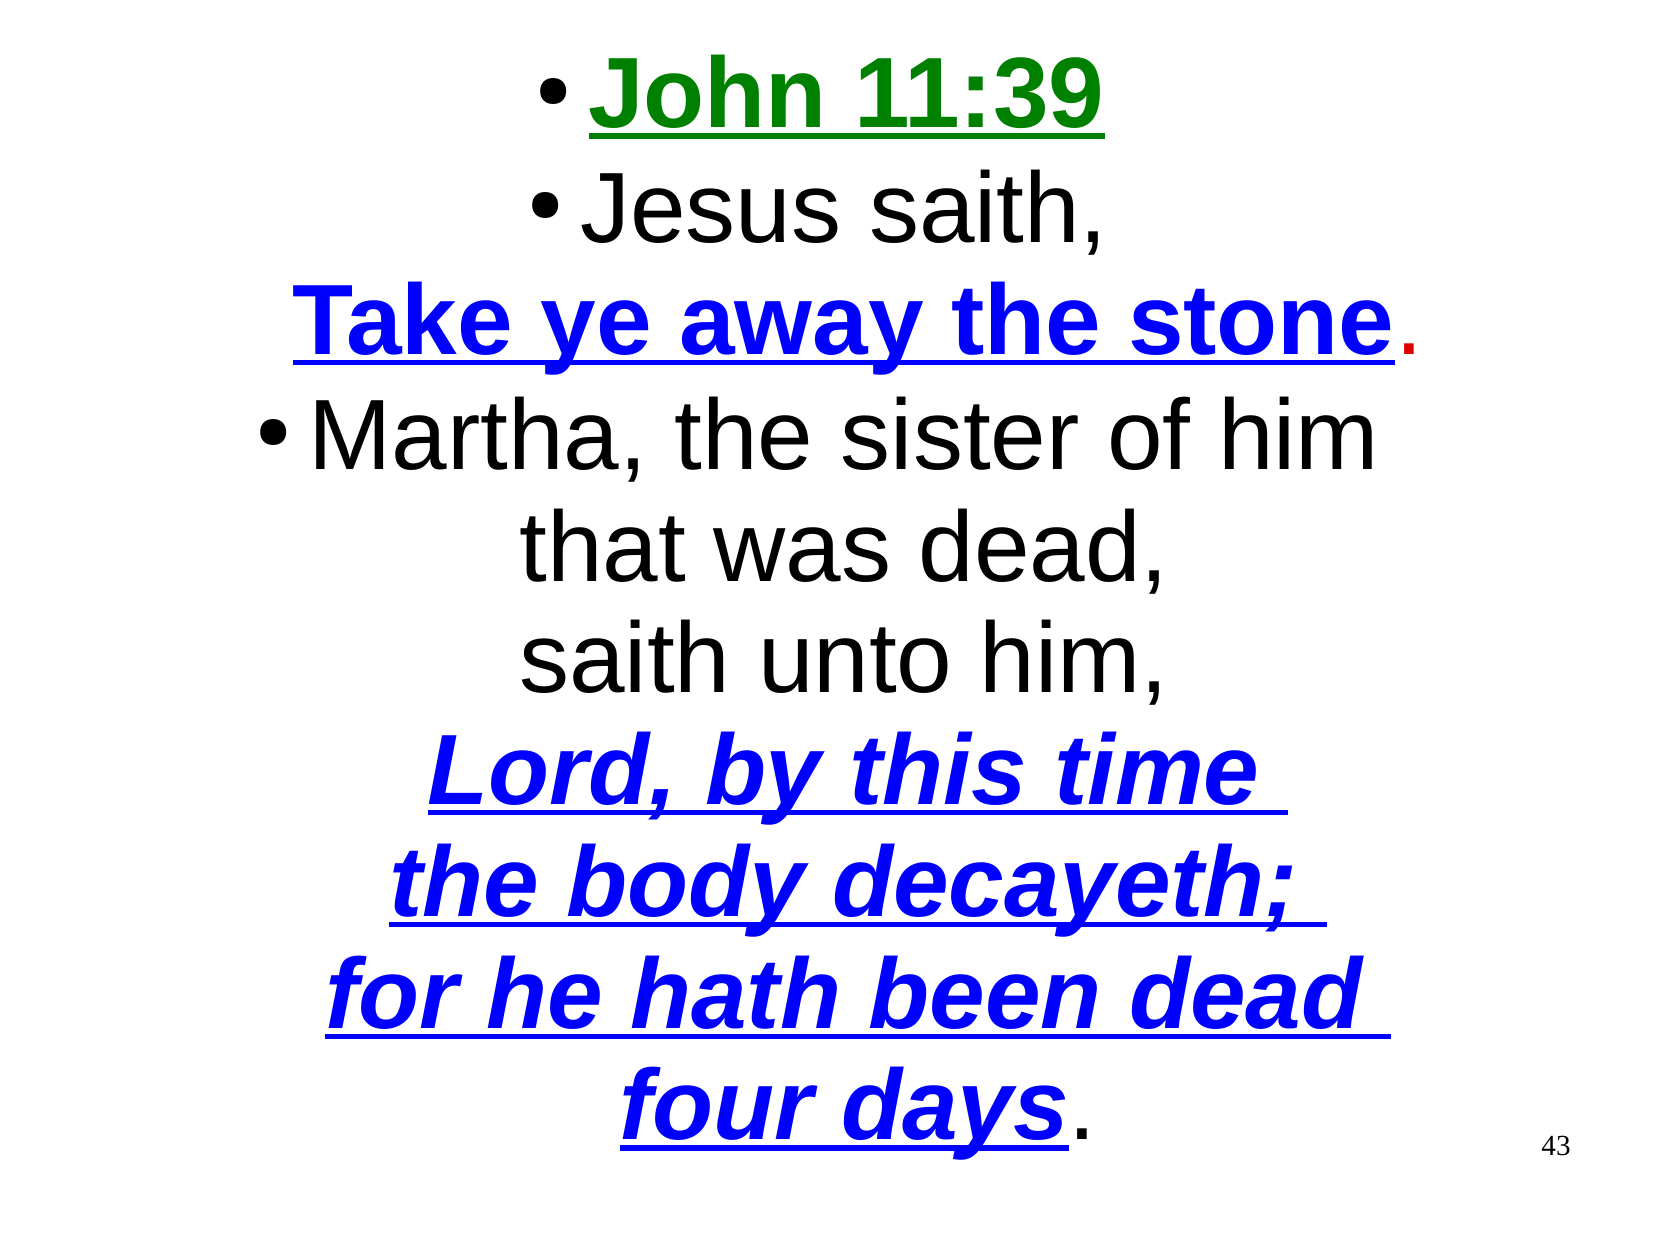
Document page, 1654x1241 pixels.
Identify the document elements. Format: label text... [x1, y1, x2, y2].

list John 11:39 Jesus saith, Take ye away the stone. Martha, the sister of him that was dead, saith unto him, Lord, by this time the body decayeth; for he hath been dead four days. [37, 37, 1613, 1201]
